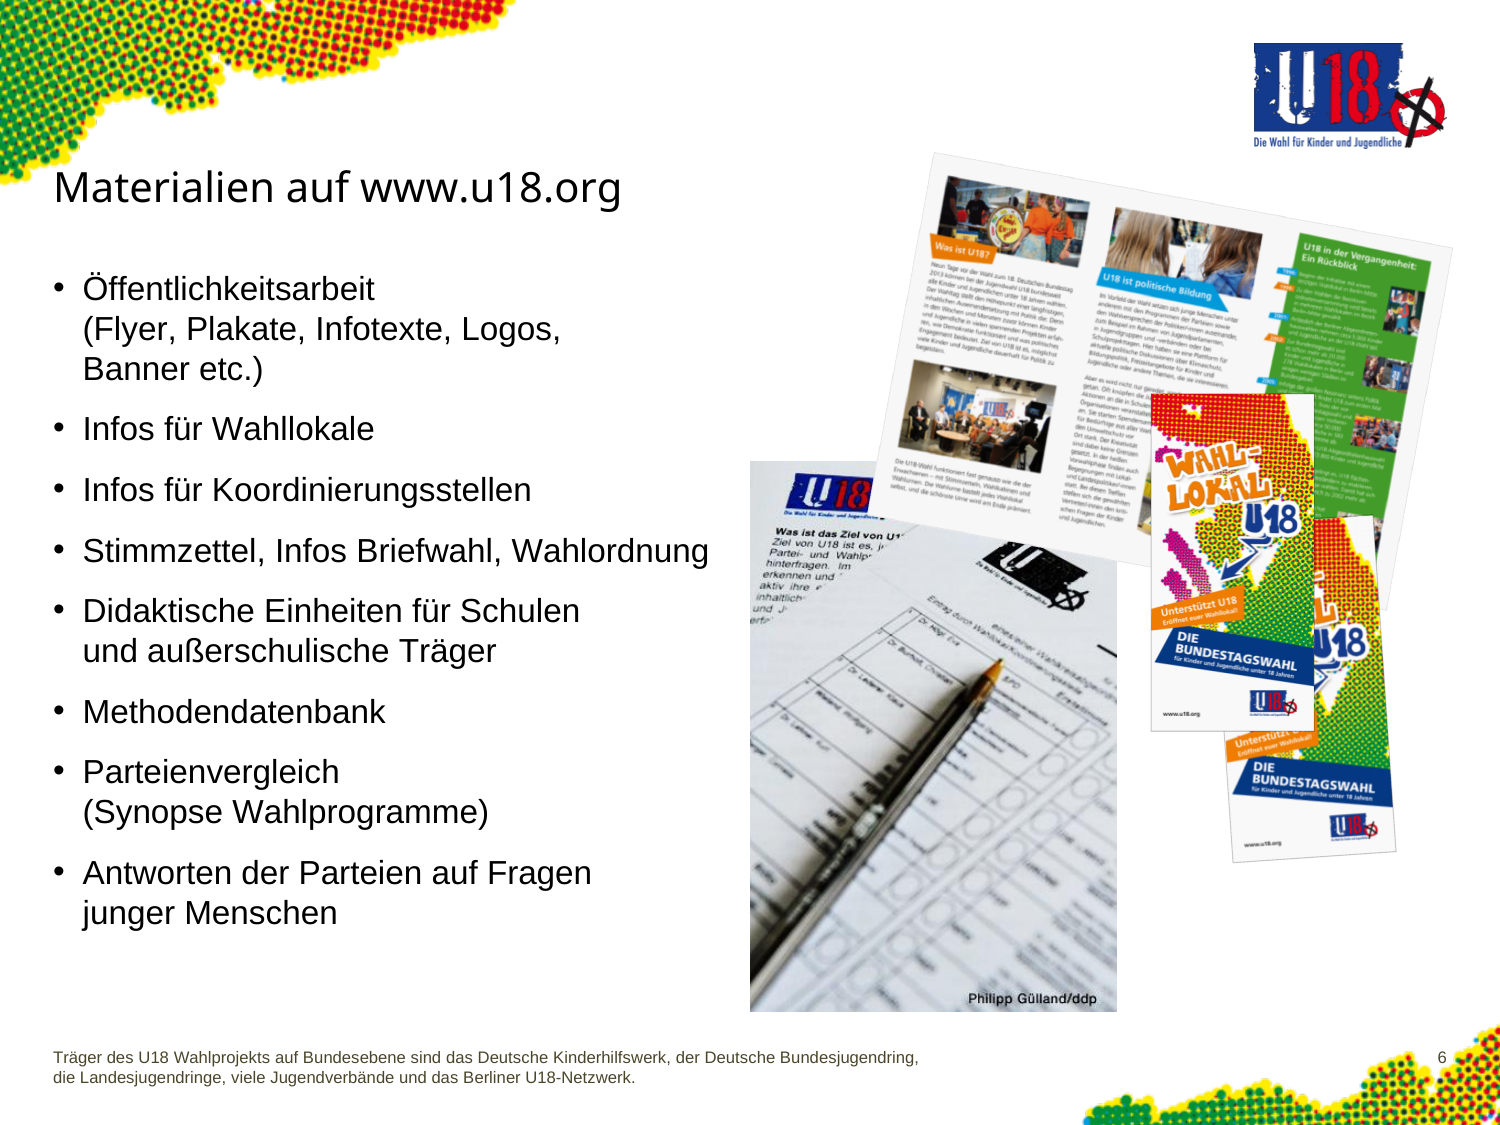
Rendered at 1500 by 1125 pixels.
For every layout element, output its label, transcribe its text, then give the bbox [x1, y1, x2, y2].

text_box Träger des U18 Wahlprojekts auf Bundesebene sind das Deutsche Kinderhilfswerk, der Deutsche Bundesjugendring, die Landesjugendringe, viele Jugendverbände und das Berliner U18-Netzwerk. [53, 1046, 1105, 1106]
list Öffentlichkeitsarbeit (Flyer, Plakate, Infotexte, Logos, Banner etc.) Infos für Wahllokale Infos für Koordinierungsstellen Stimmzettel, Infos Briefwahl, Wahlordnung Didaktische Einheiten für Schulen und außerschulische Träger Methodendatenbank Parteienvergleich (Synopse Wahlprogramme) Antworten der Parteien auf Fragen junger Menschen [53, 267, 751, 1012]
title Materialien auf www.u18.org [53, 160, 931, 244]
title Materialien auf www.u18.org [985, 160, 1447, 244]
picture [1254, 43, 1447, 149]
text_box <Nummer> [1399, 1046, 1447, 1106]
picture [0, 0, 538, 204]
picture [750, 151, 1500, 1125]
